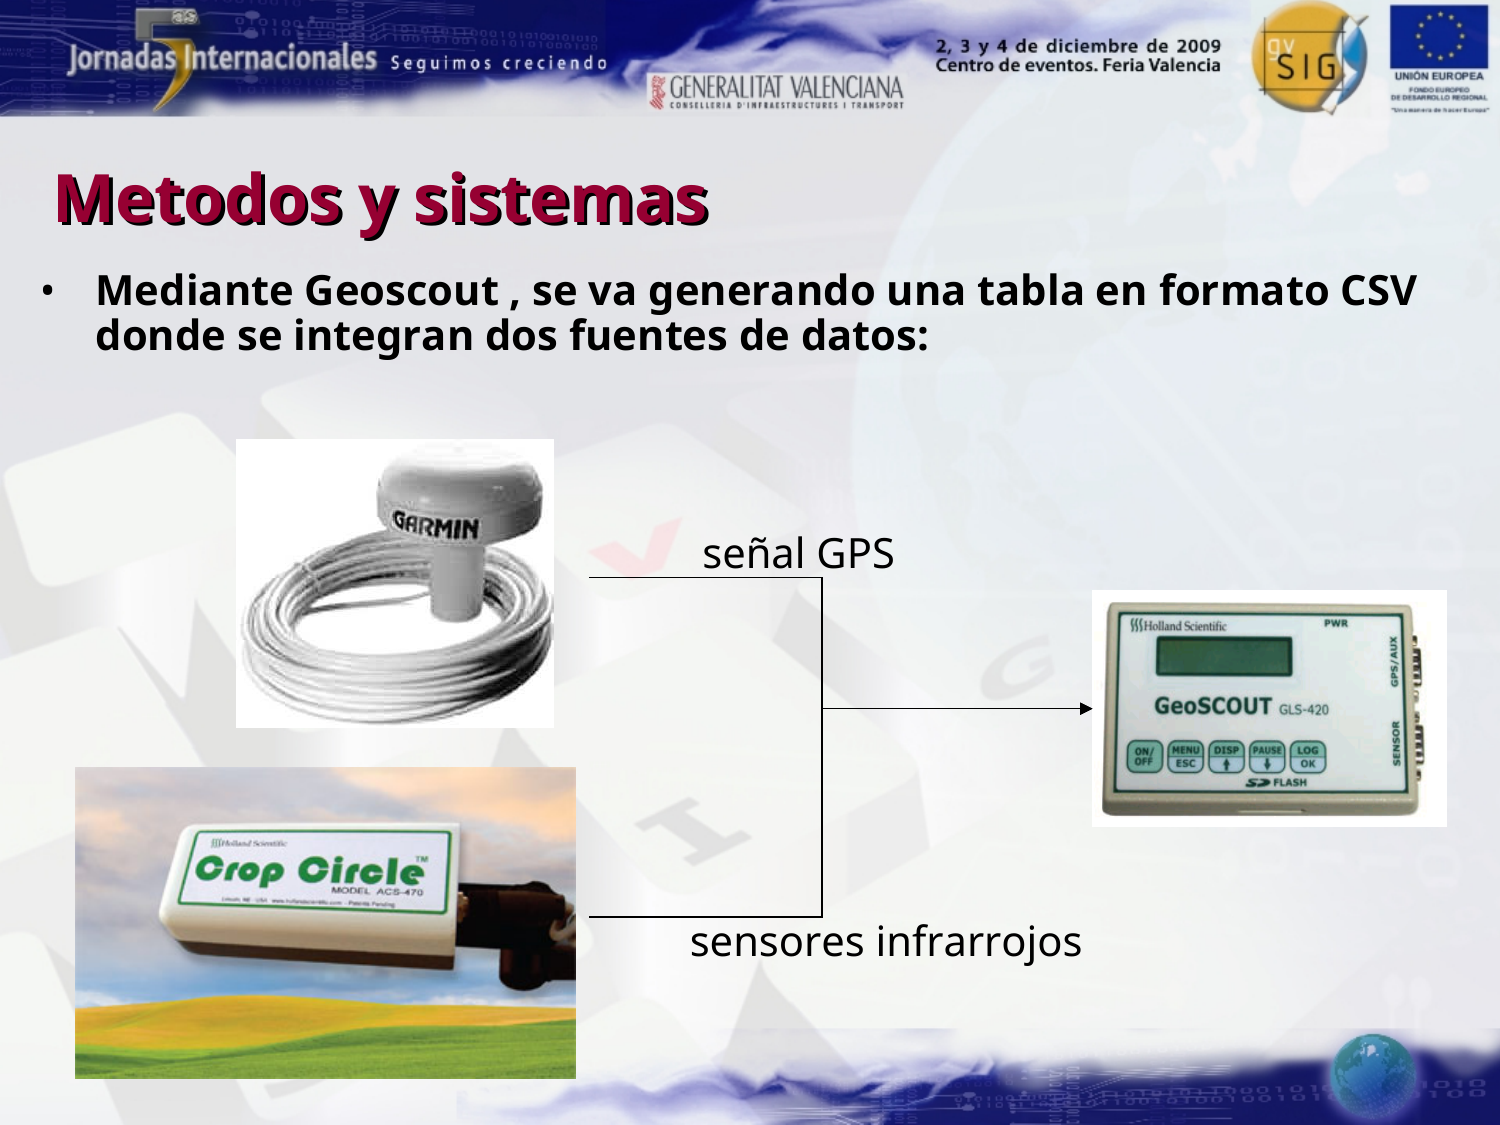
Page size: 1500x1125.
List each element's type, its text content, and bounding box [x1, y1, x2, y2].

text_box sensores infrarrojos [675, 912, 1181, 963]
picture [0, 0, 1500, 1125]
title Metodos y sistemas [37, 120, 1113, 271]
text_box señal GPS [687, 525, 963, 601]
list Mediante Geoscout , se va generando una tabla en formato CSV donde se integran dos fuentes de datos: [24, 261, 1434, 407]
